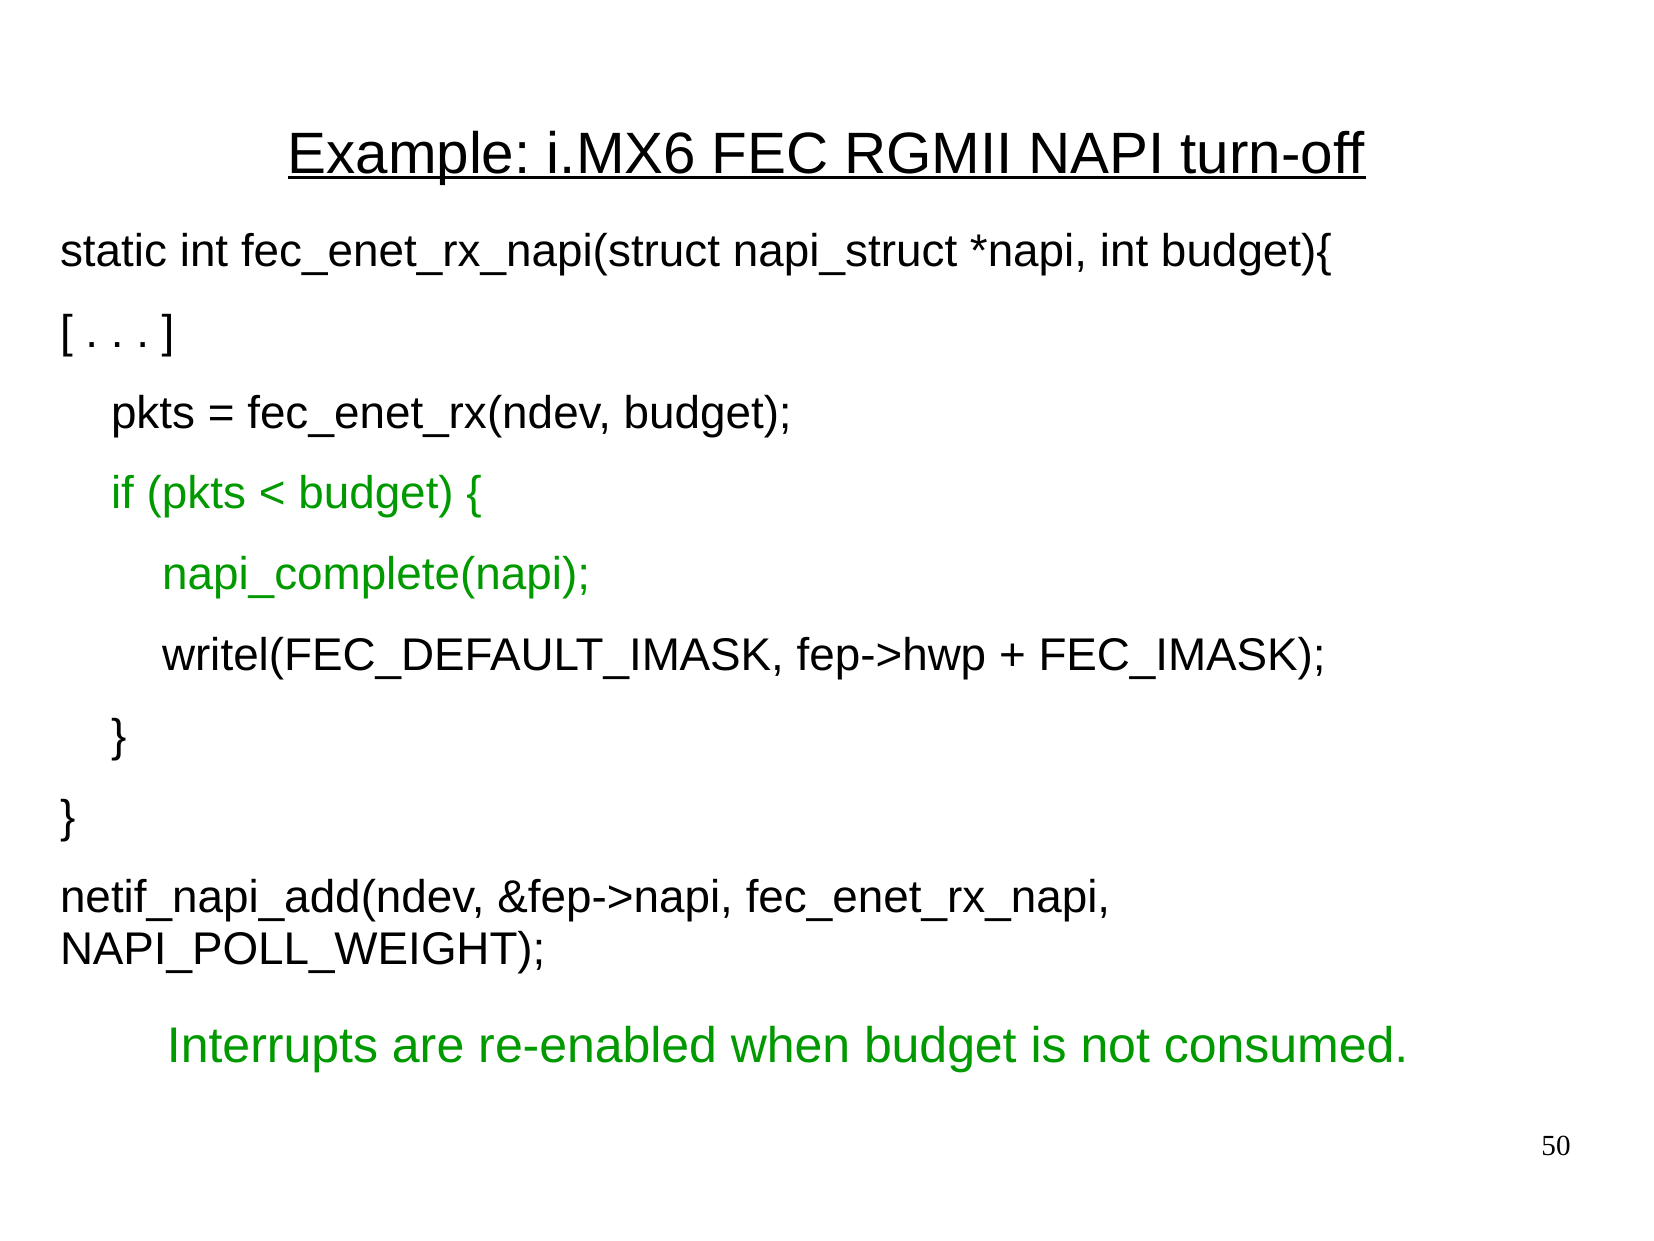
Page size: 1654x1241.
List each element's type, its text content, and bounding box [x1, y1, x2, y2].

list static int fec_enet_rx_napi(struct napi_struct *napi, int budget){ [ . . . ] pkts = fec_enet_rx(ndev, budget); if (pkts < budget) { napi_complete(napi); writel(FEC_DEFAULT_IMASK, fep->hwp + FEC_IMASK); } } netif_napi_add(ndev, &fep->napi, fec_enet_rx_napi, NAPI_POLL_WEIGHT); [60, 225, 1571, 985]
title Example: i.MX6 FEC RGMII NAPI turn-off [82, 49, 1571, 225]
text_box Interrupts are re-enabled when budget is not consumed. [152, 1009, 1426, 1081]
